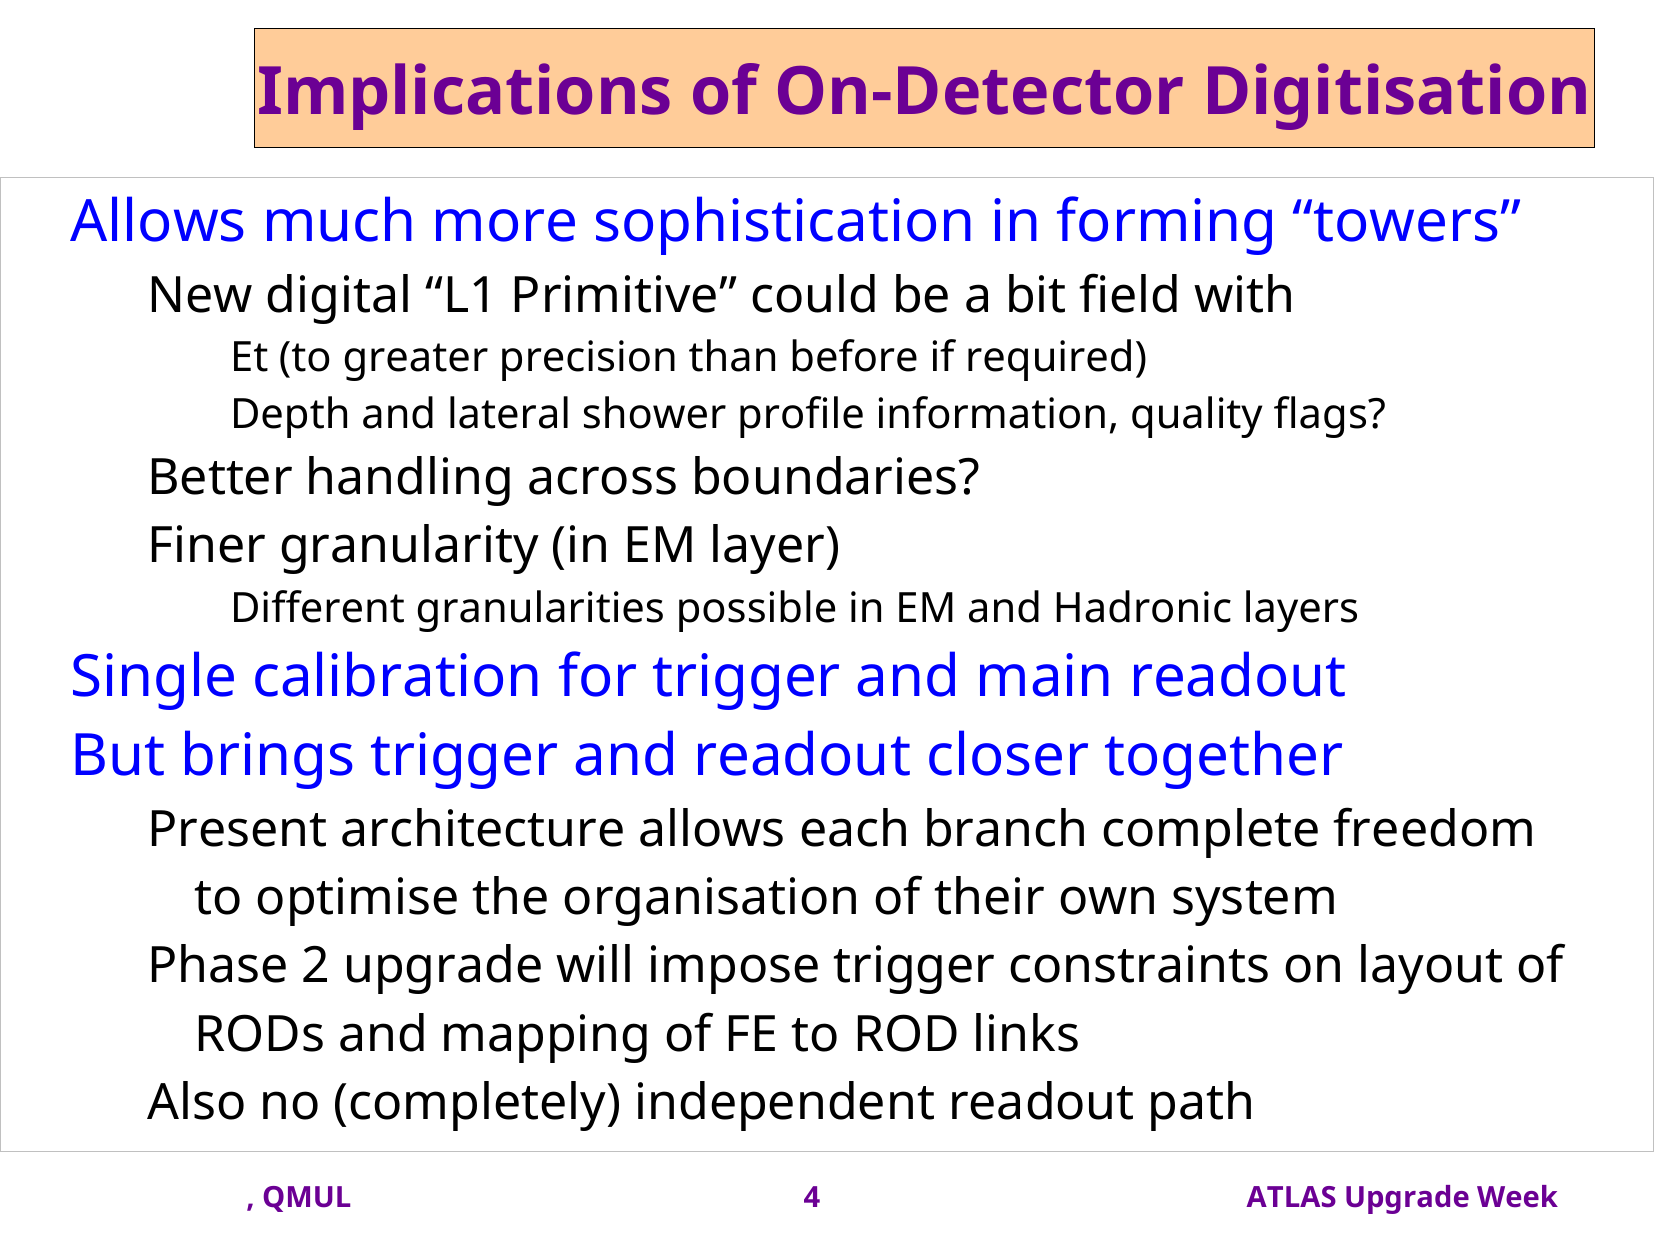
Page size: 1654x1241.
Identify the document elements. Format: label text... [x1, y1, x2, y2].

title Implications of On-Detector Digitisation [254, 28, 1595, 148]
list Allows much more sophistication in forming “towers” New digital “L1 Primitive” could be a bit field with Et (to greater precision than before if required) Depth and lateral shower profile information, quality flags? Better handling across boundaries? Finer granularity (in EM layer) Different granularities possible in EM and Hadronic layers Single calibration for trigger and main readout But brings trigger and readout closer together Present architecture allows each branch complete freedom to optimise the organisation of their own system Phase 2 upgrade will impose trigger constraints on layout of RODs and mapping of FE to ROD links Also no (completely) independent readout path [52, 179, 1598, 1154]
